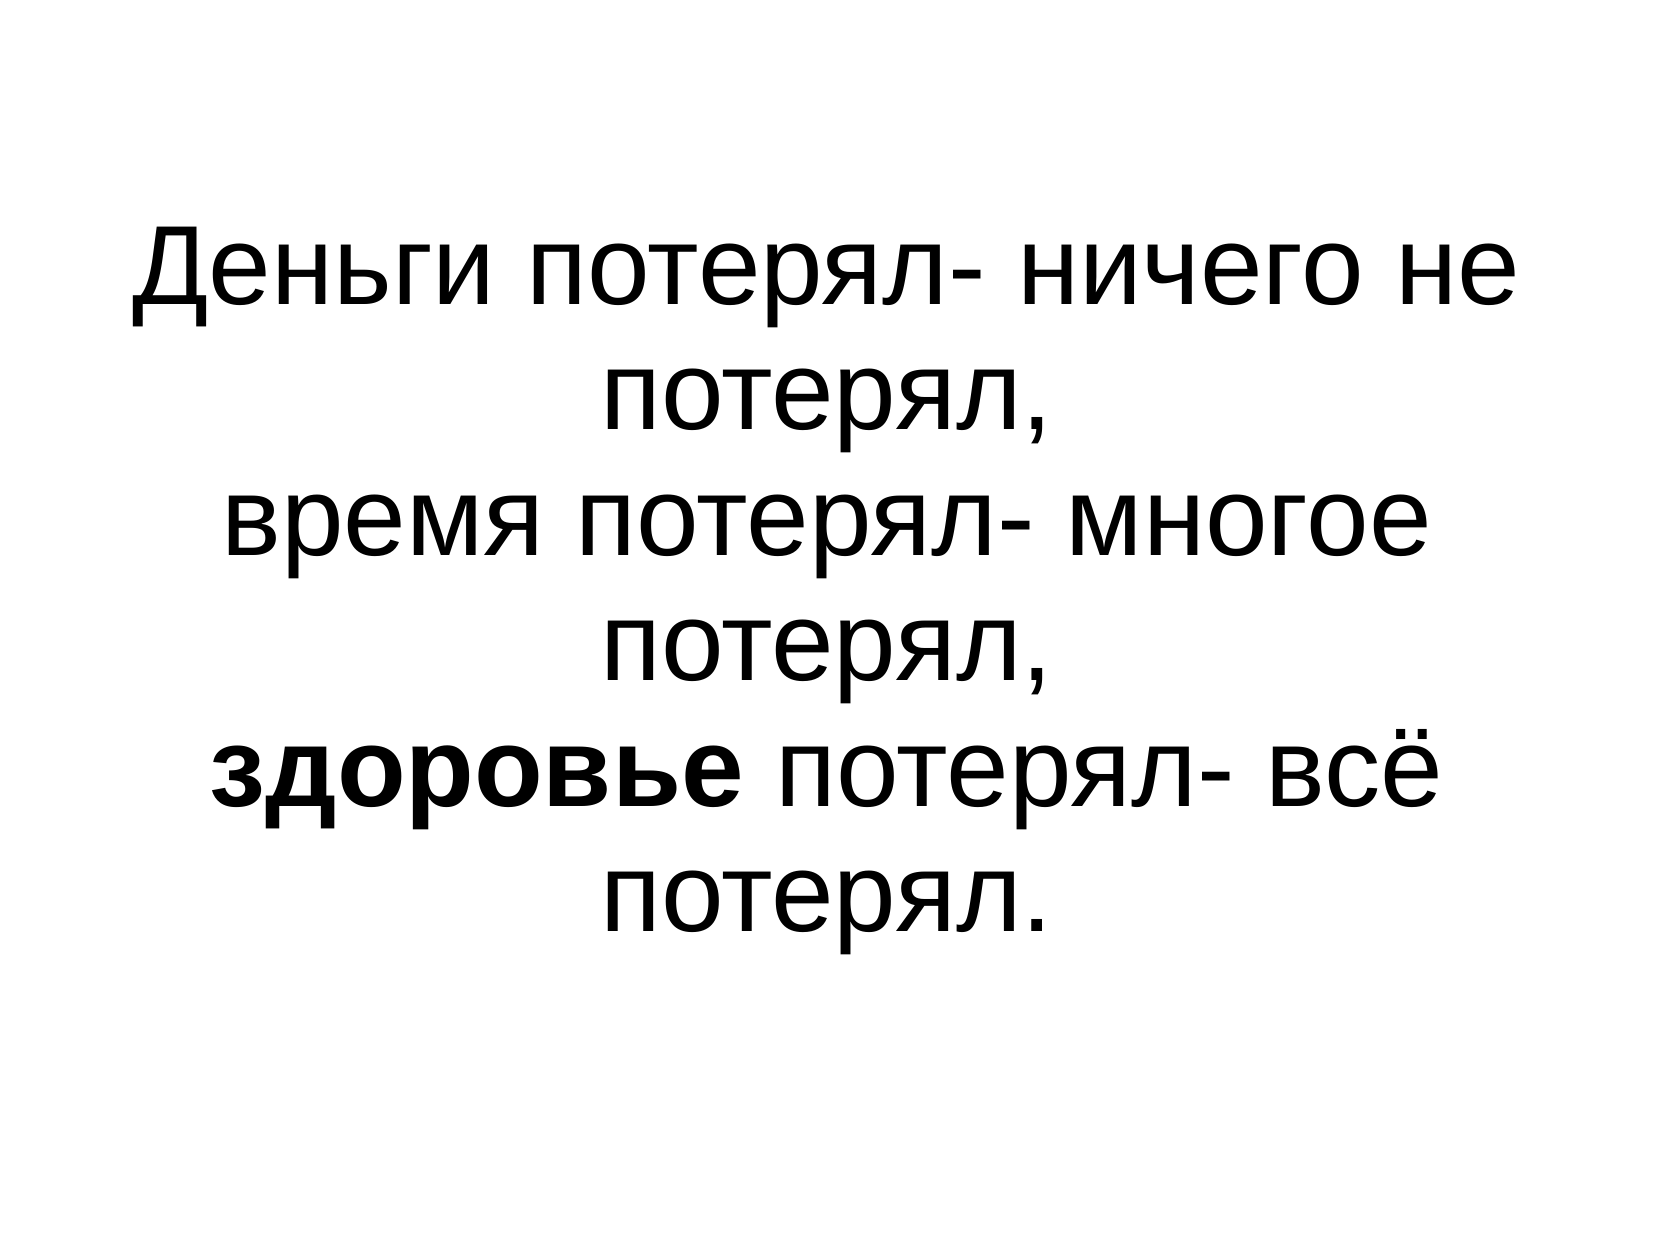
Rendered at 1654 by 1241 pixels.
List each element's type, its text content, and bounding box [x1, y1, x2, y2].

subtitle Деньги потерял- ничего не потерял, время потерял- многое потерял, здоровье потерял- всё потерял. [82, 49, 1571, 1109]
